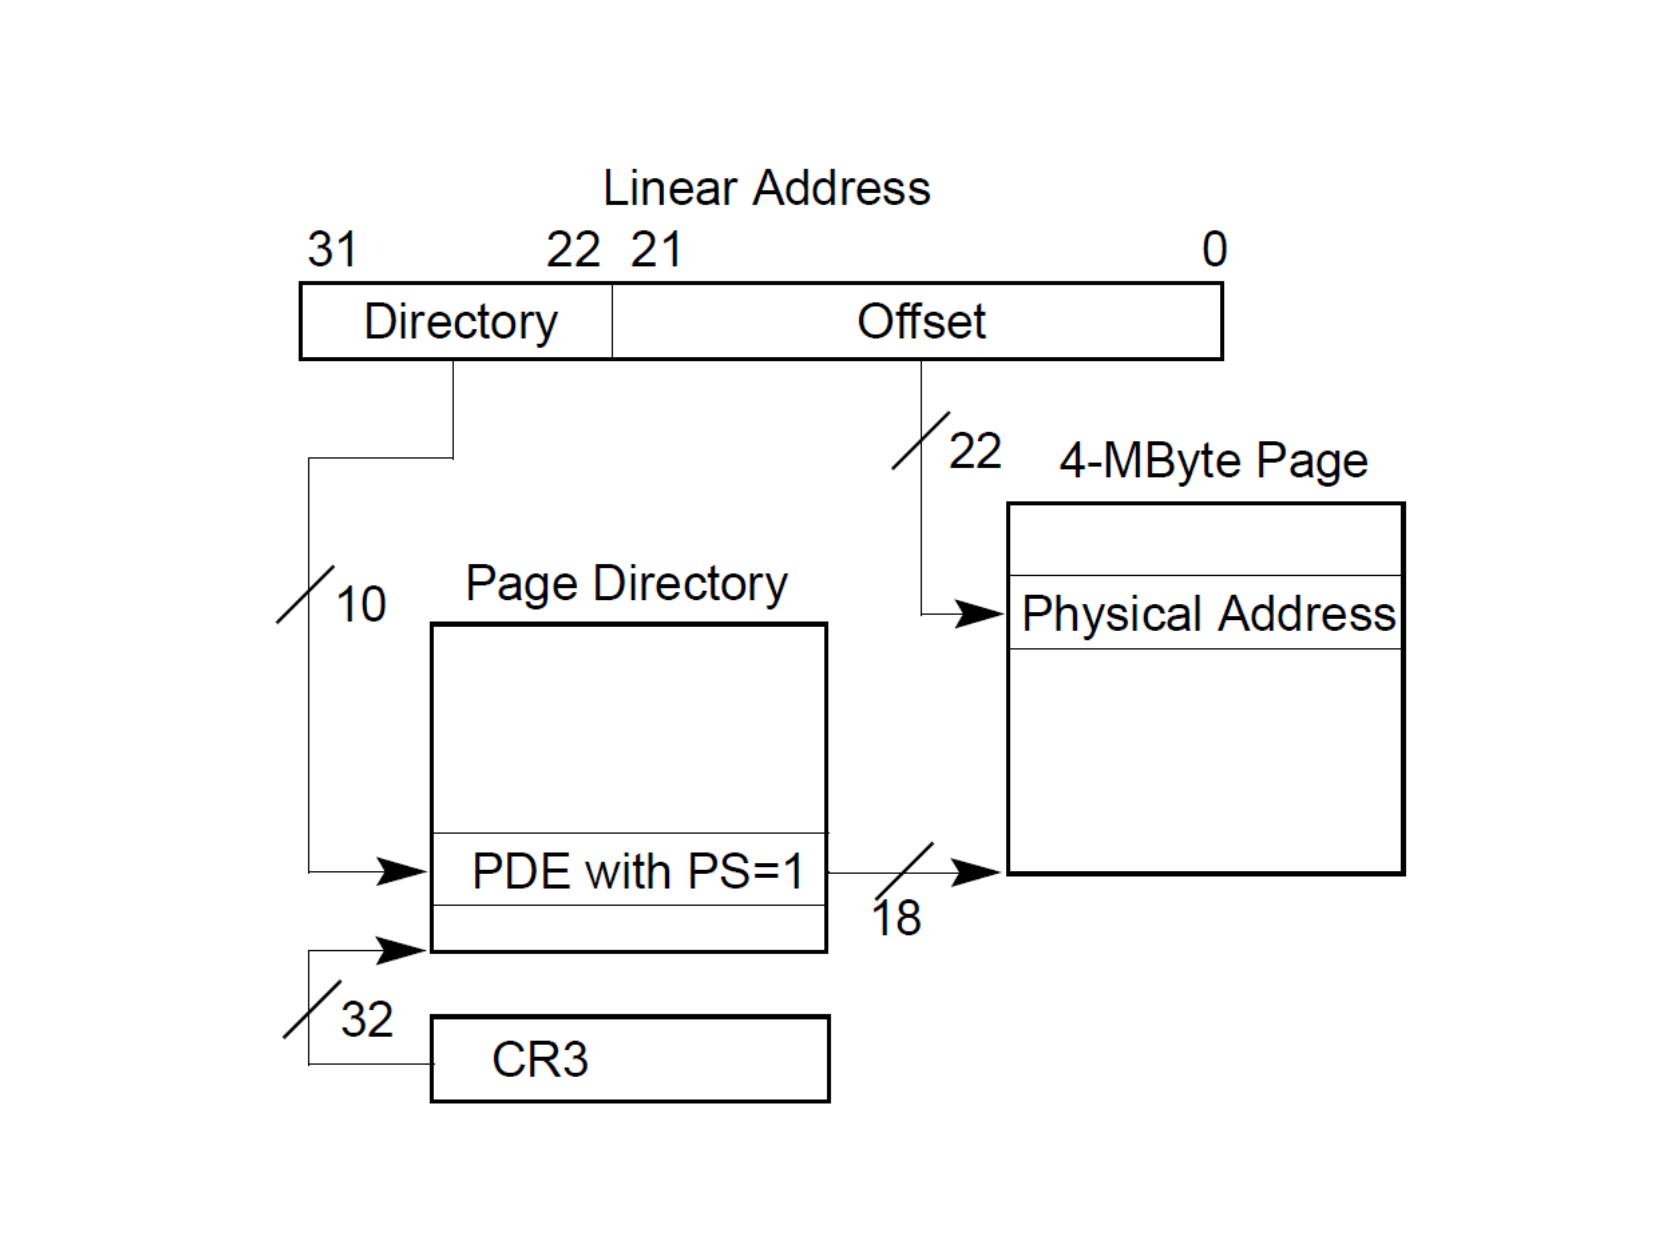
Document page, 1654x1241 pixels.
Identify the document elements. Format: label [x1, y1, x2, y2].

picture [240, 129, 1426, 1126]
